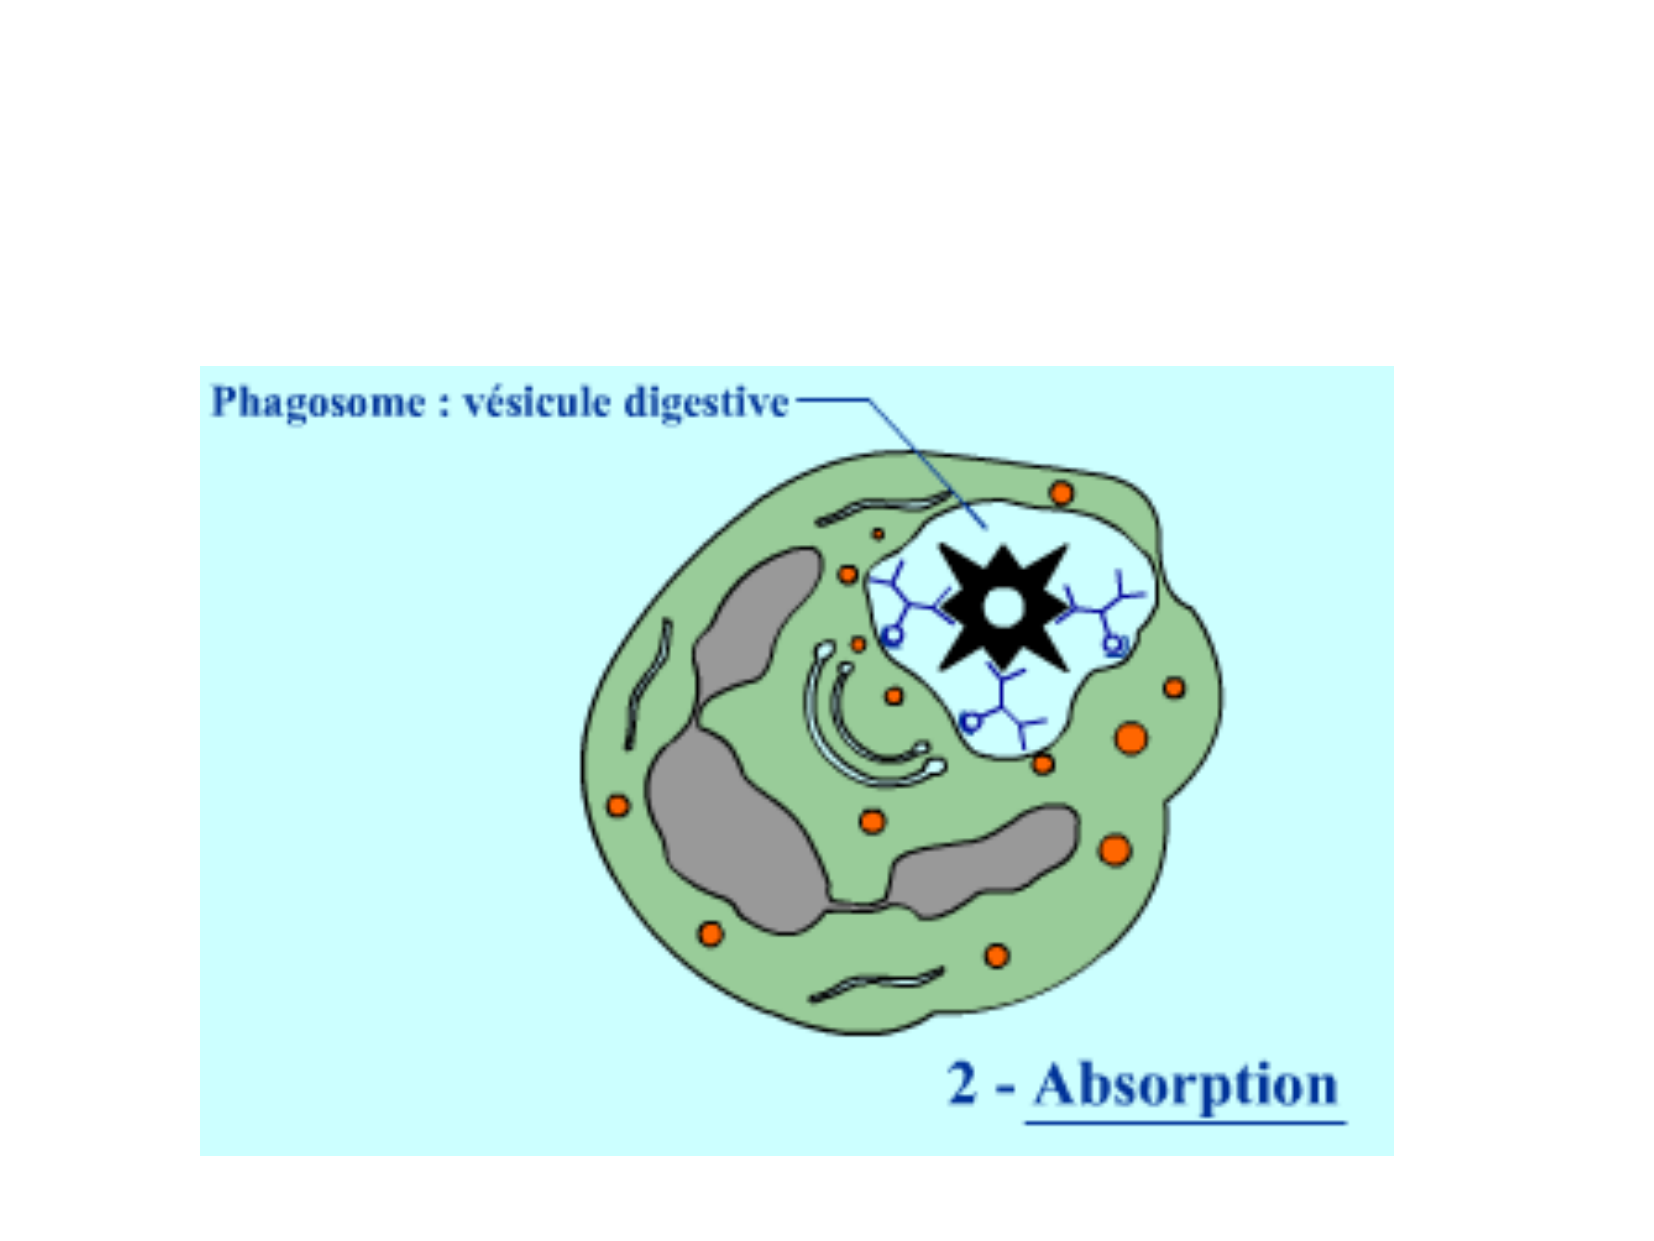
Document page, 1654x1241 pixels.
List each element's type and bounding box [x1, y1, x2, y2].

picture [200, 366, 1394, 1156]
